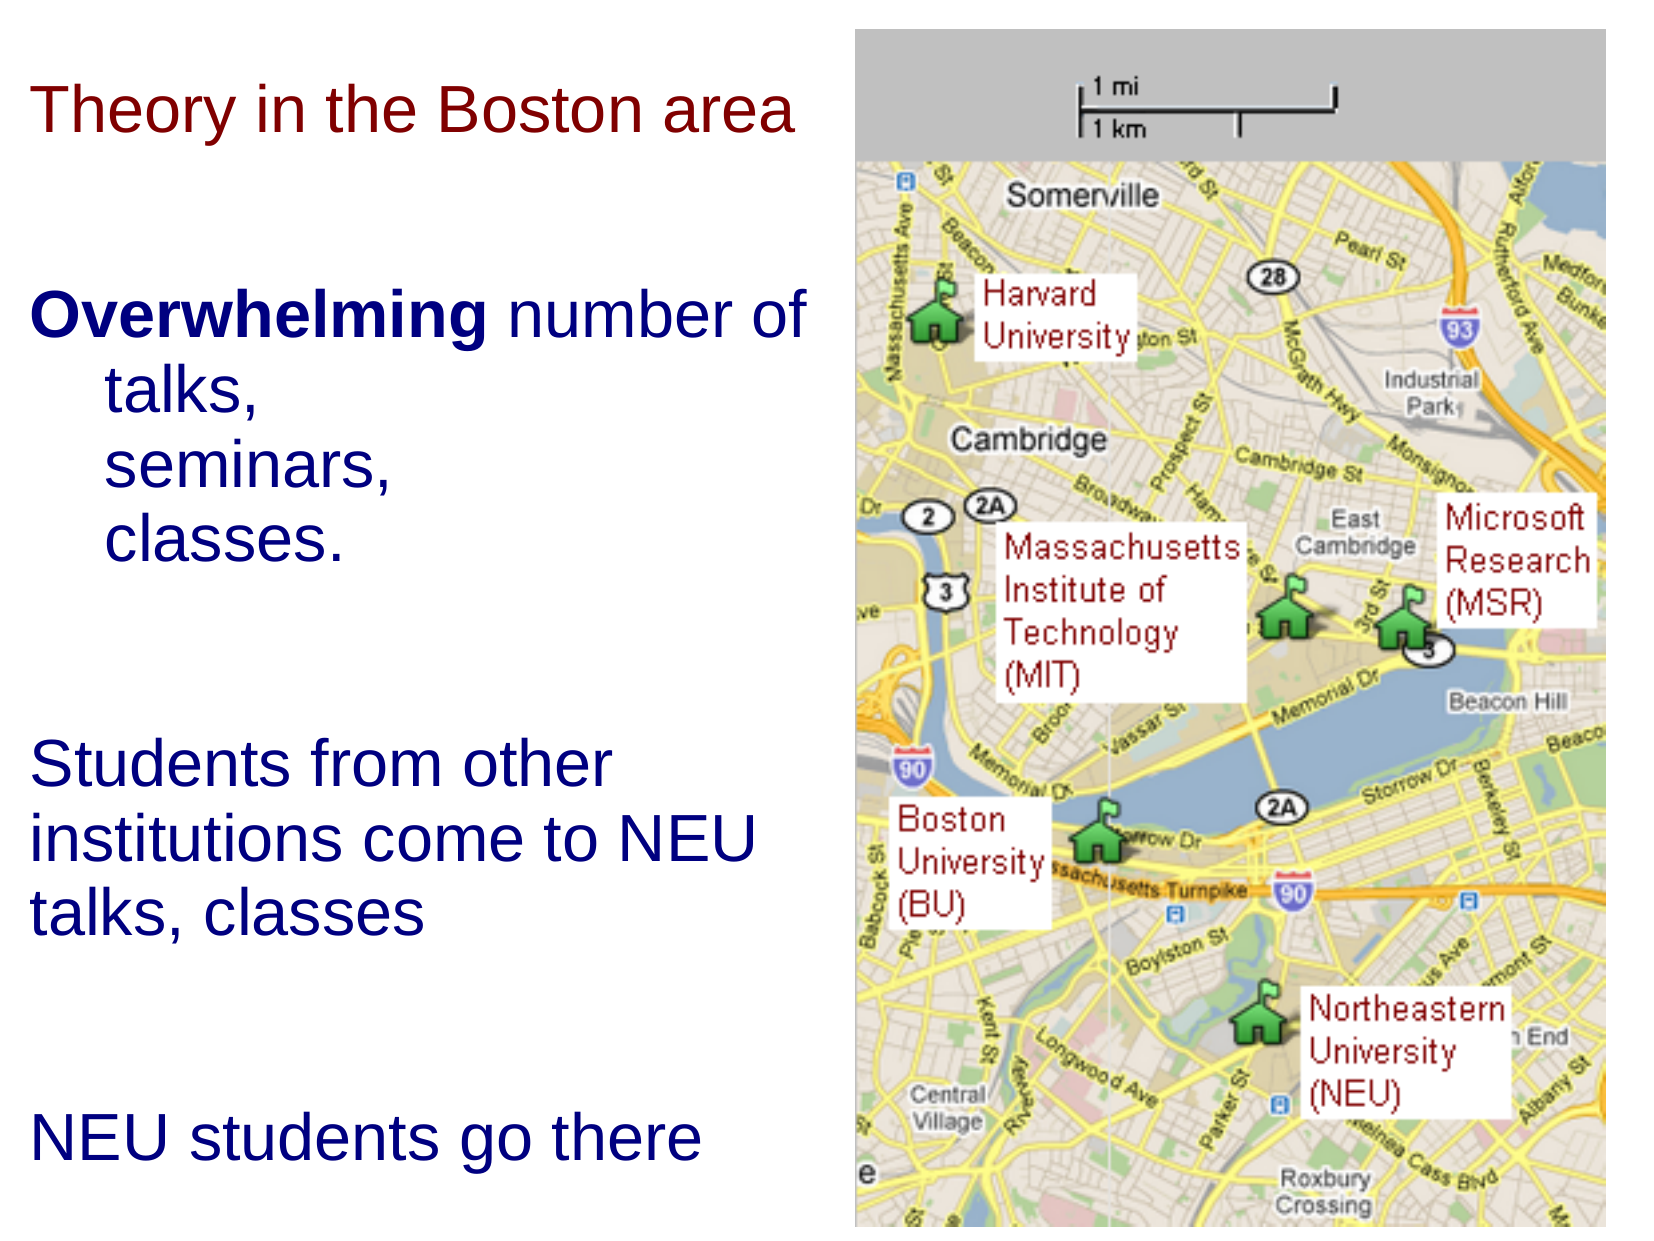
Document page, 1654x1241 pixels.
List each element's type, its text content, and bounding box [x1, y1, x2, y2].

picture [855, 29, 1606, 1227]
text_box Theory in the Boston area Overwhelming number of talks, seminars, classes. Students from other institutions come to NEU talks, classes NEU students go there [15, 0, 1636, 1241]
